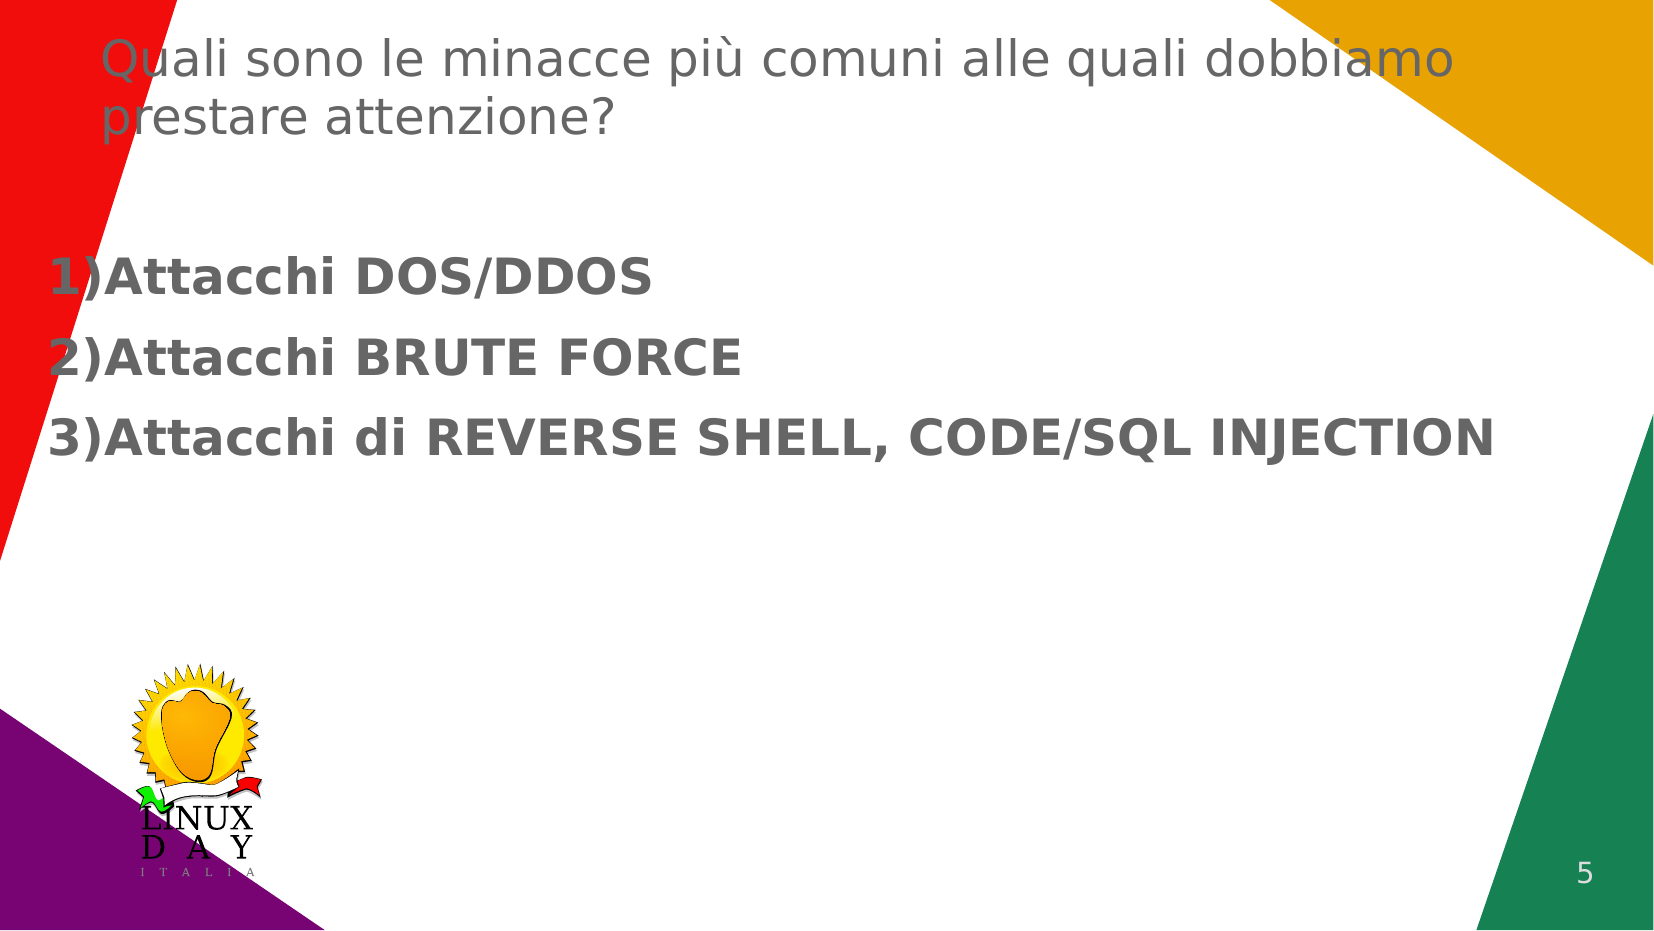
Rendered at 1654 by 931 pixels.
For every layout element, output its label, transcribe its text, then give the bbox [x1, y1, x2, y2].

picture [0, 644, 404, 931]
list Quali sono le minacce più comuni alle quali dobbiamo prestare attenzione? Attacchi DOS/DDOS Attacchi BRUTE FORCE Attacchi di REVERSE SHELL, CODE/SQL INJECTION [29, 29, 1625, 886]
